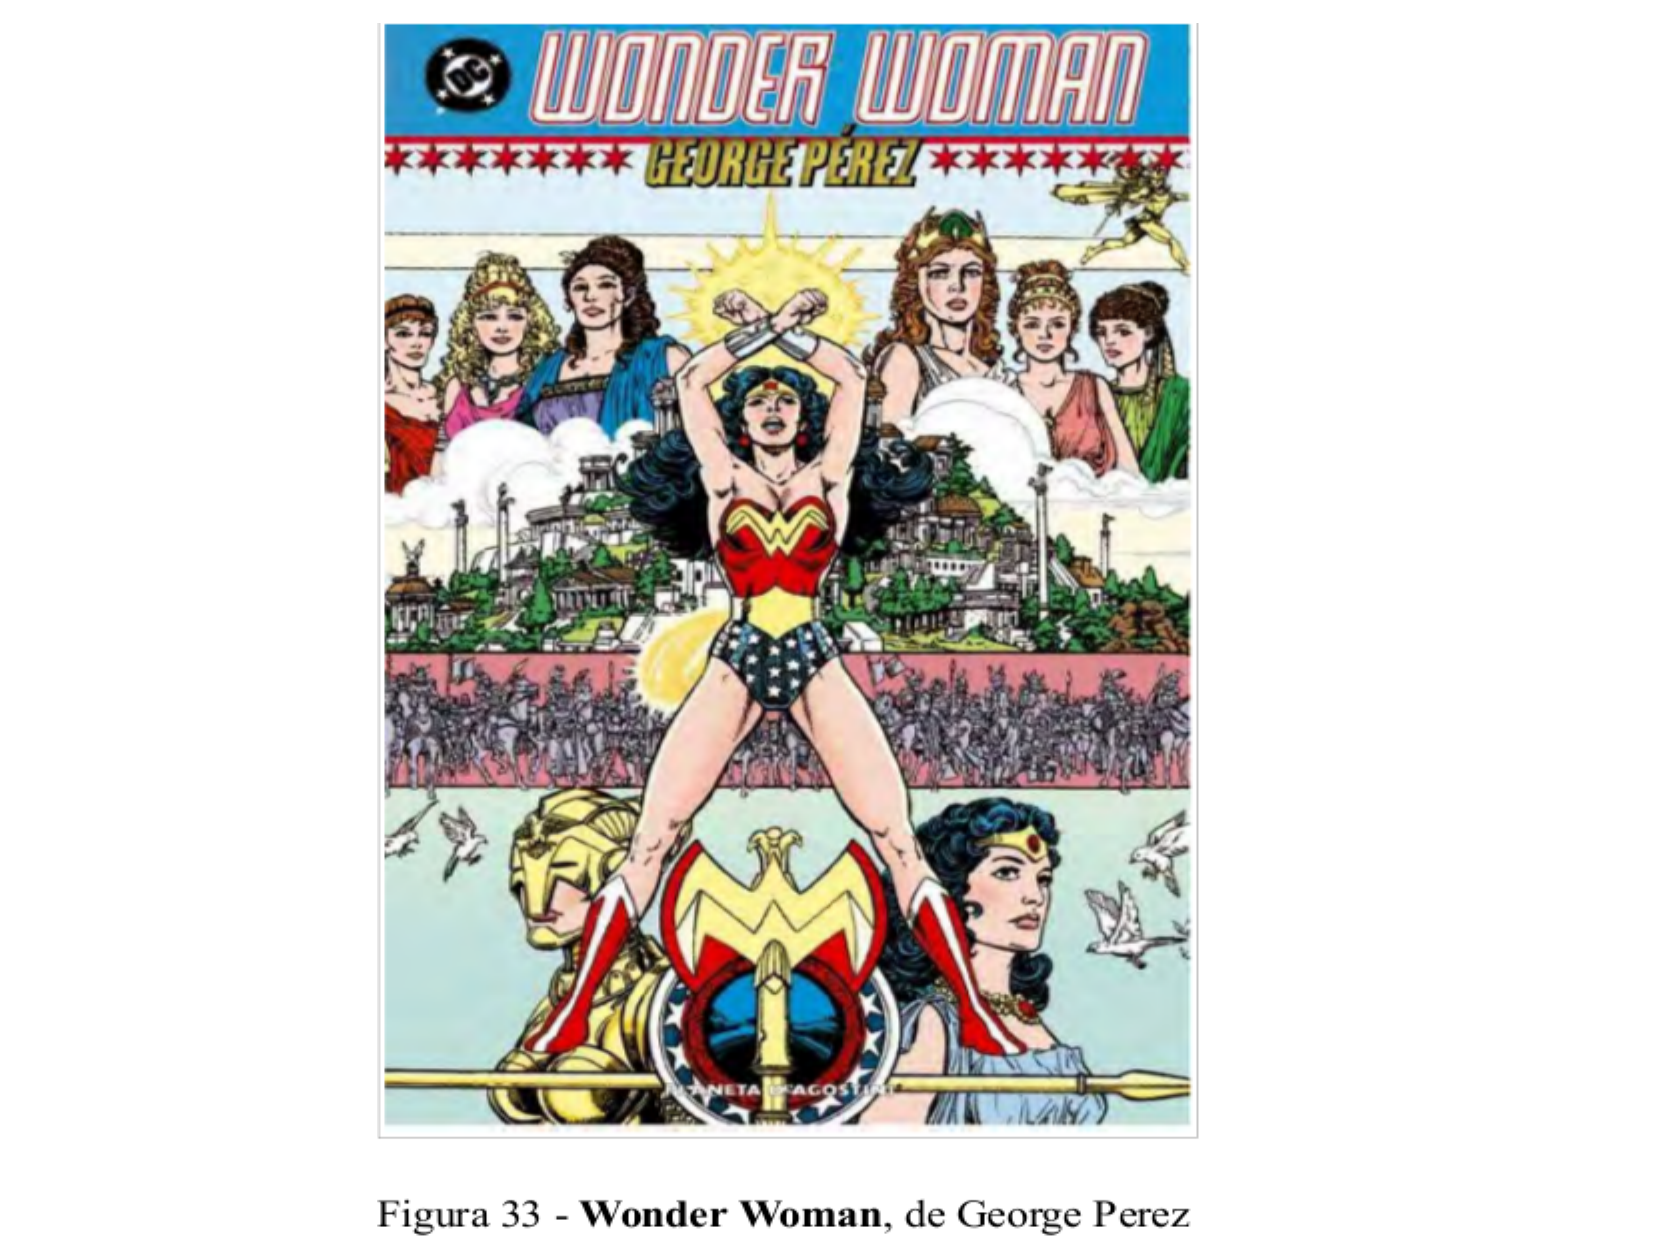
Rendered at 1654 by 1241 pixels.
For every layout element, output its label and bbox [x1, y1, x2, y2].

picture [377, 23, 1217, 1241]
